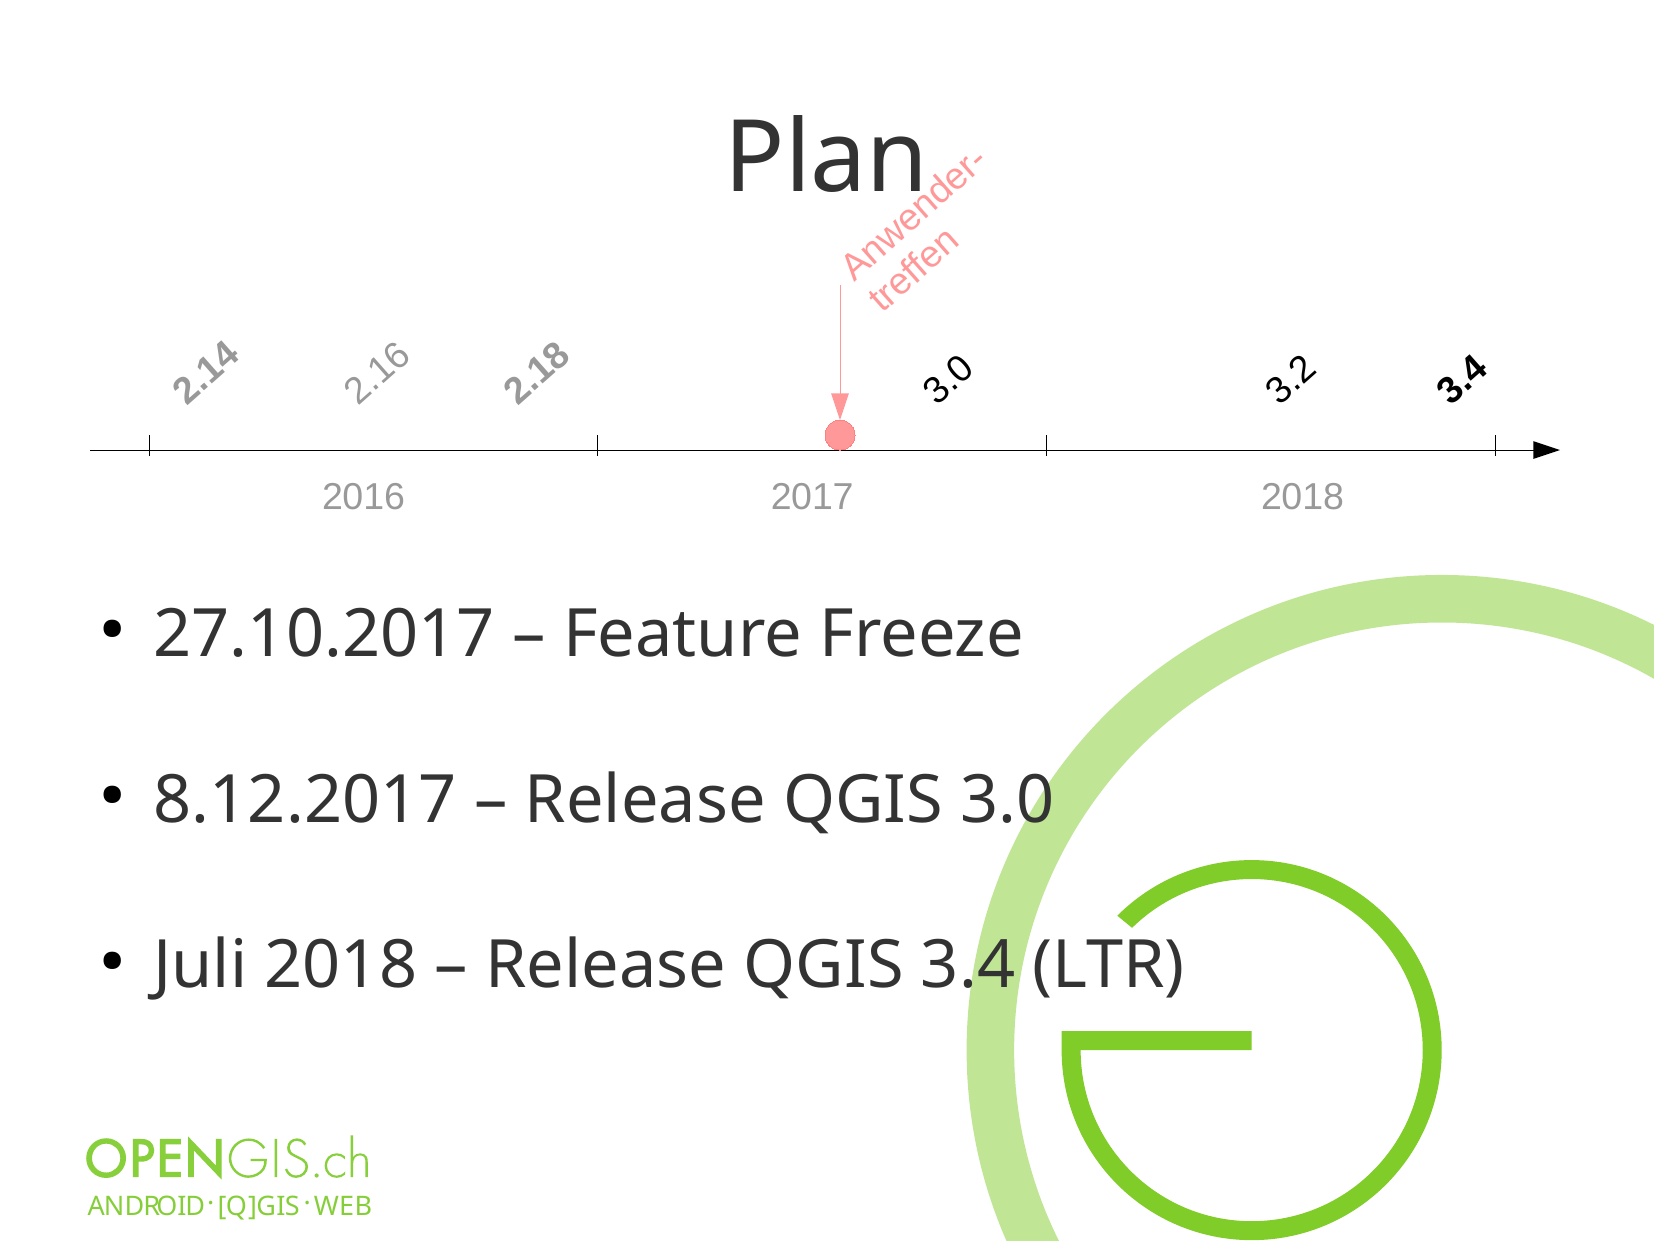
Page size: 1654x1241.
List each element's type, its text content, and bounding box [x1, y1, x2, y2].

text_box 3.2 [1240, 331, 1340, 428]
list 27.10.2017 – Feature Freeze 8.12.2017 – Release QGIS 3.0 Juli 2018 – Release QGIS 3.4 (LTR) [82, 540, 1571, 1081]
text_box 3.4 [1412, 331, 1511, 428]
text_box 2016 [307, 467, 421, 526]
text_box Anwender- treffen [815, 121, 1040, 336]
text_box [825, 420, 856, 451]
text_box 2.14 [148, 317, 263, 428]
title Plan [82, 49, 1571, 257]
text_box 2017 [756, 467, 976, 540]
text_box 2.18 [478, 317, 594, 428]
text_box 3.0 [898, 331, 998, 428]
text_box 2.16 [319, 317, 434, 428]
text_box 2018 [1246, 467, 1360, 526]
